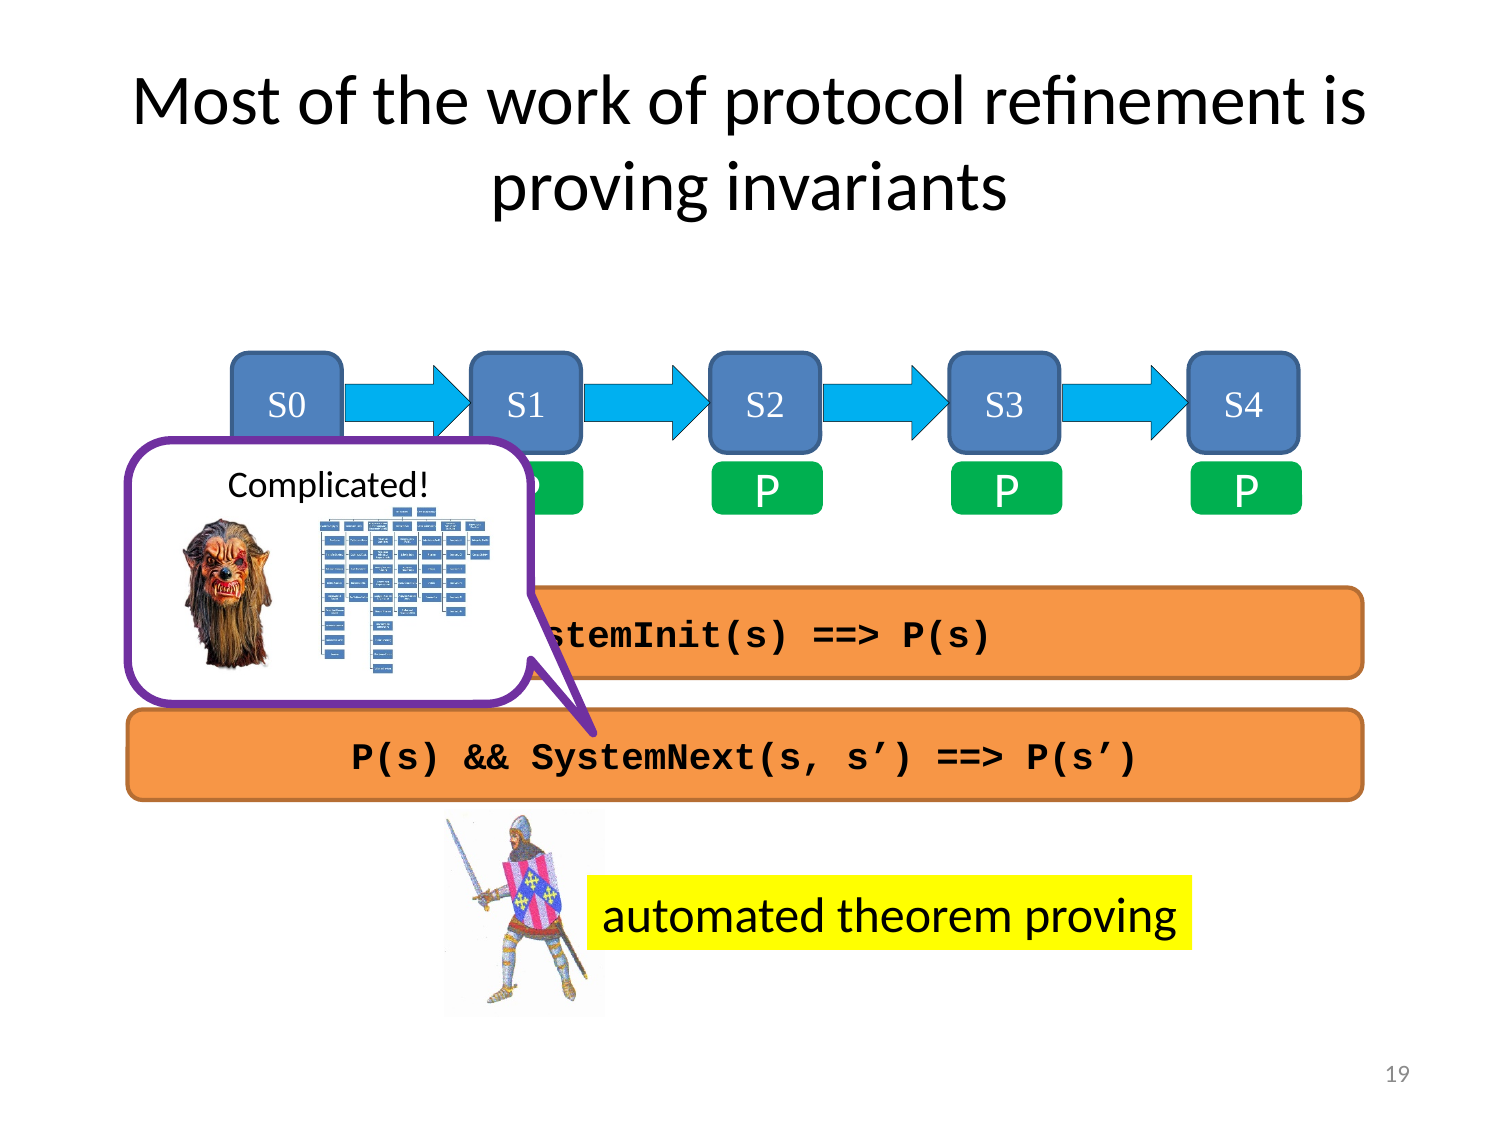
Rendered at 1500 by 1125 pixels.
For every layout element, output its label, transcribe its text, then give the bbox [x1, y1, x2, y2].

picture [173, 516, 281, 675]
text_box P [713, 463, 821, 513]
text_box S3 [949, 352, 1060, 453]
text_box [1062, 365, 1189, 441]
text_box P [531, 479, 535, 491]
text_box P(s) && SystemNext(s, s’) ==> P(s’) [127, 709, 1363, 801]
text_box [345, 365, 472, 440]
slide_number <number> [1074, 1042, 1425, 1103]
title Most of the work of protocol refinement is proving invariants [75, 45, 1425, 233]
text_box P [526, 463, 582, 513]
text_box [584, 365, 711, 441]
text_box P [1192, 463, 1300, 513]
text_box Complicated! [127, 440, 594, 734]
picture [318, 506, 494, 674]
text_box [823, 365, 950, 441]
text_box S1 [471, 352, 581, 453]
text_box S4 [1188, 352, 1299, 453]
picture [444, 809, 605, 1017]
text_box SystemInit(s) ==> P(s) [531, 587, 1363, 679]
text_box S2 [710, 352, 821, 453]
text_box automated theorem proving [587, 875, 1193, 950]
text_box S0 [231, 352, 342, 440]
text_box P [953, 463, 1061, 513]
